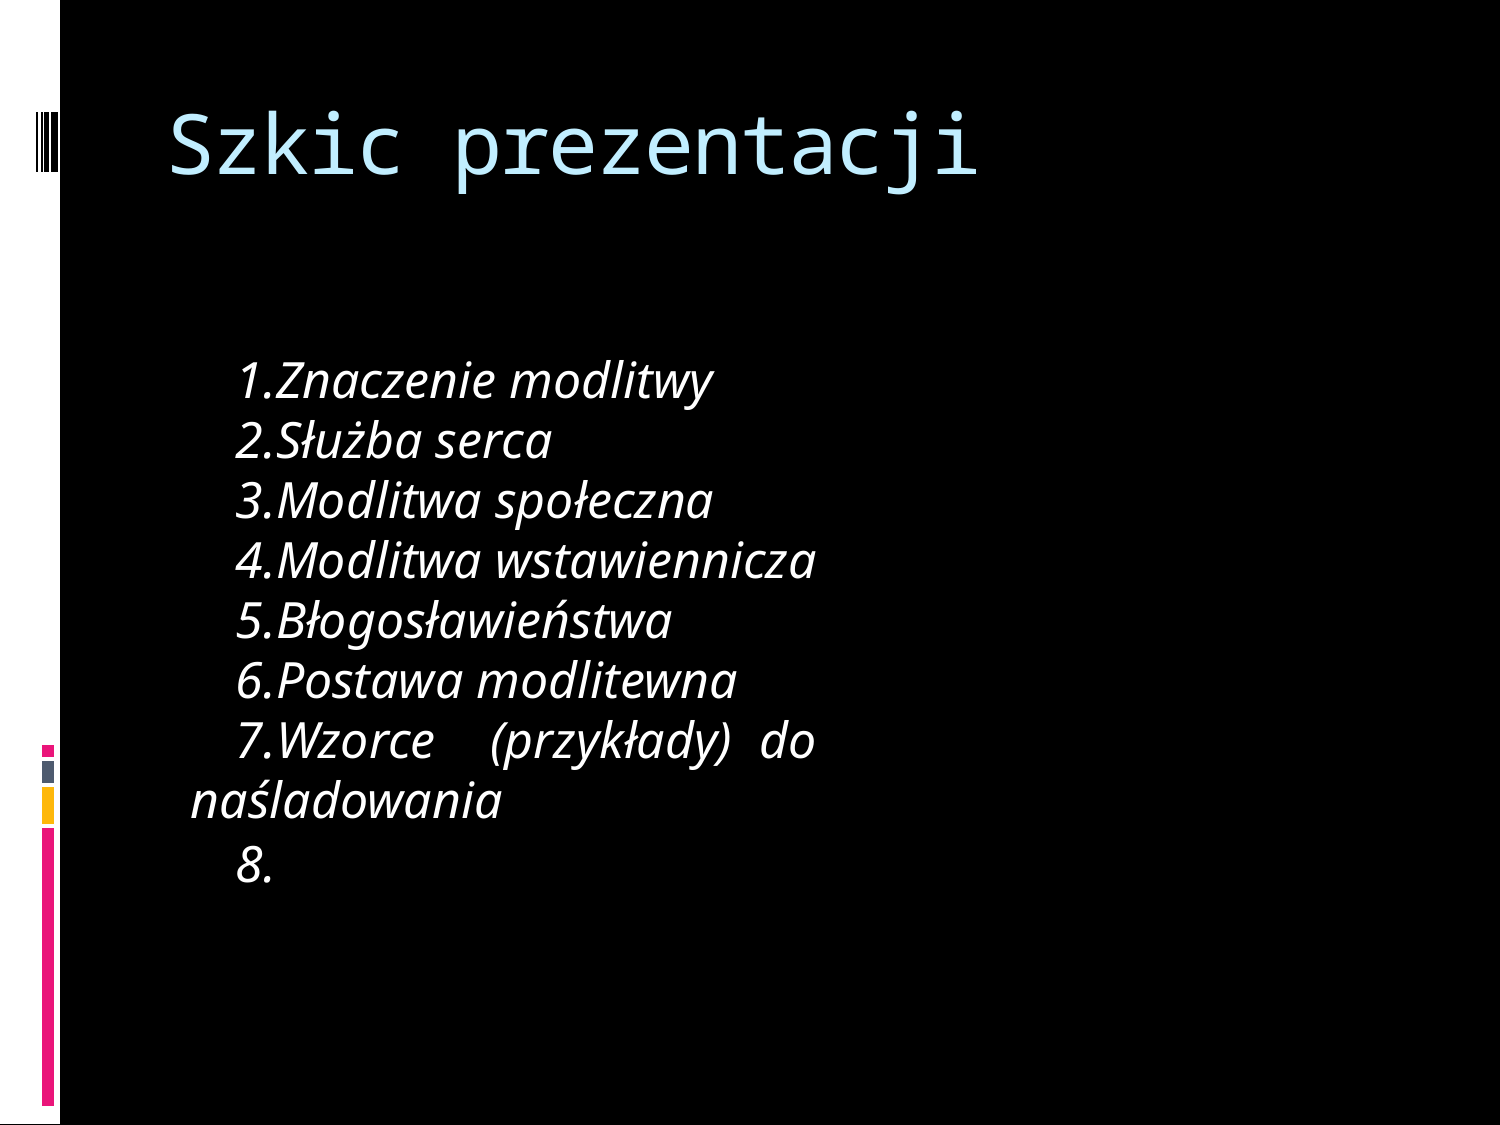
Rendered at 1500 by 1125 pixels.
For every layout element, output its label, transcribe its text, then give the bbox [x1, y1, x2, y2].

title Szkic prezentacji [150, 83, 1426, 234]
text_box Znaczenie modlitwy Służba serca Modlitwa społeczna Modlitwa wstawiennicza Błogosławieństwa Postawa modlitewna Wzorce (przykłady) do naśladowania [175, 281, 1114, 1067]
